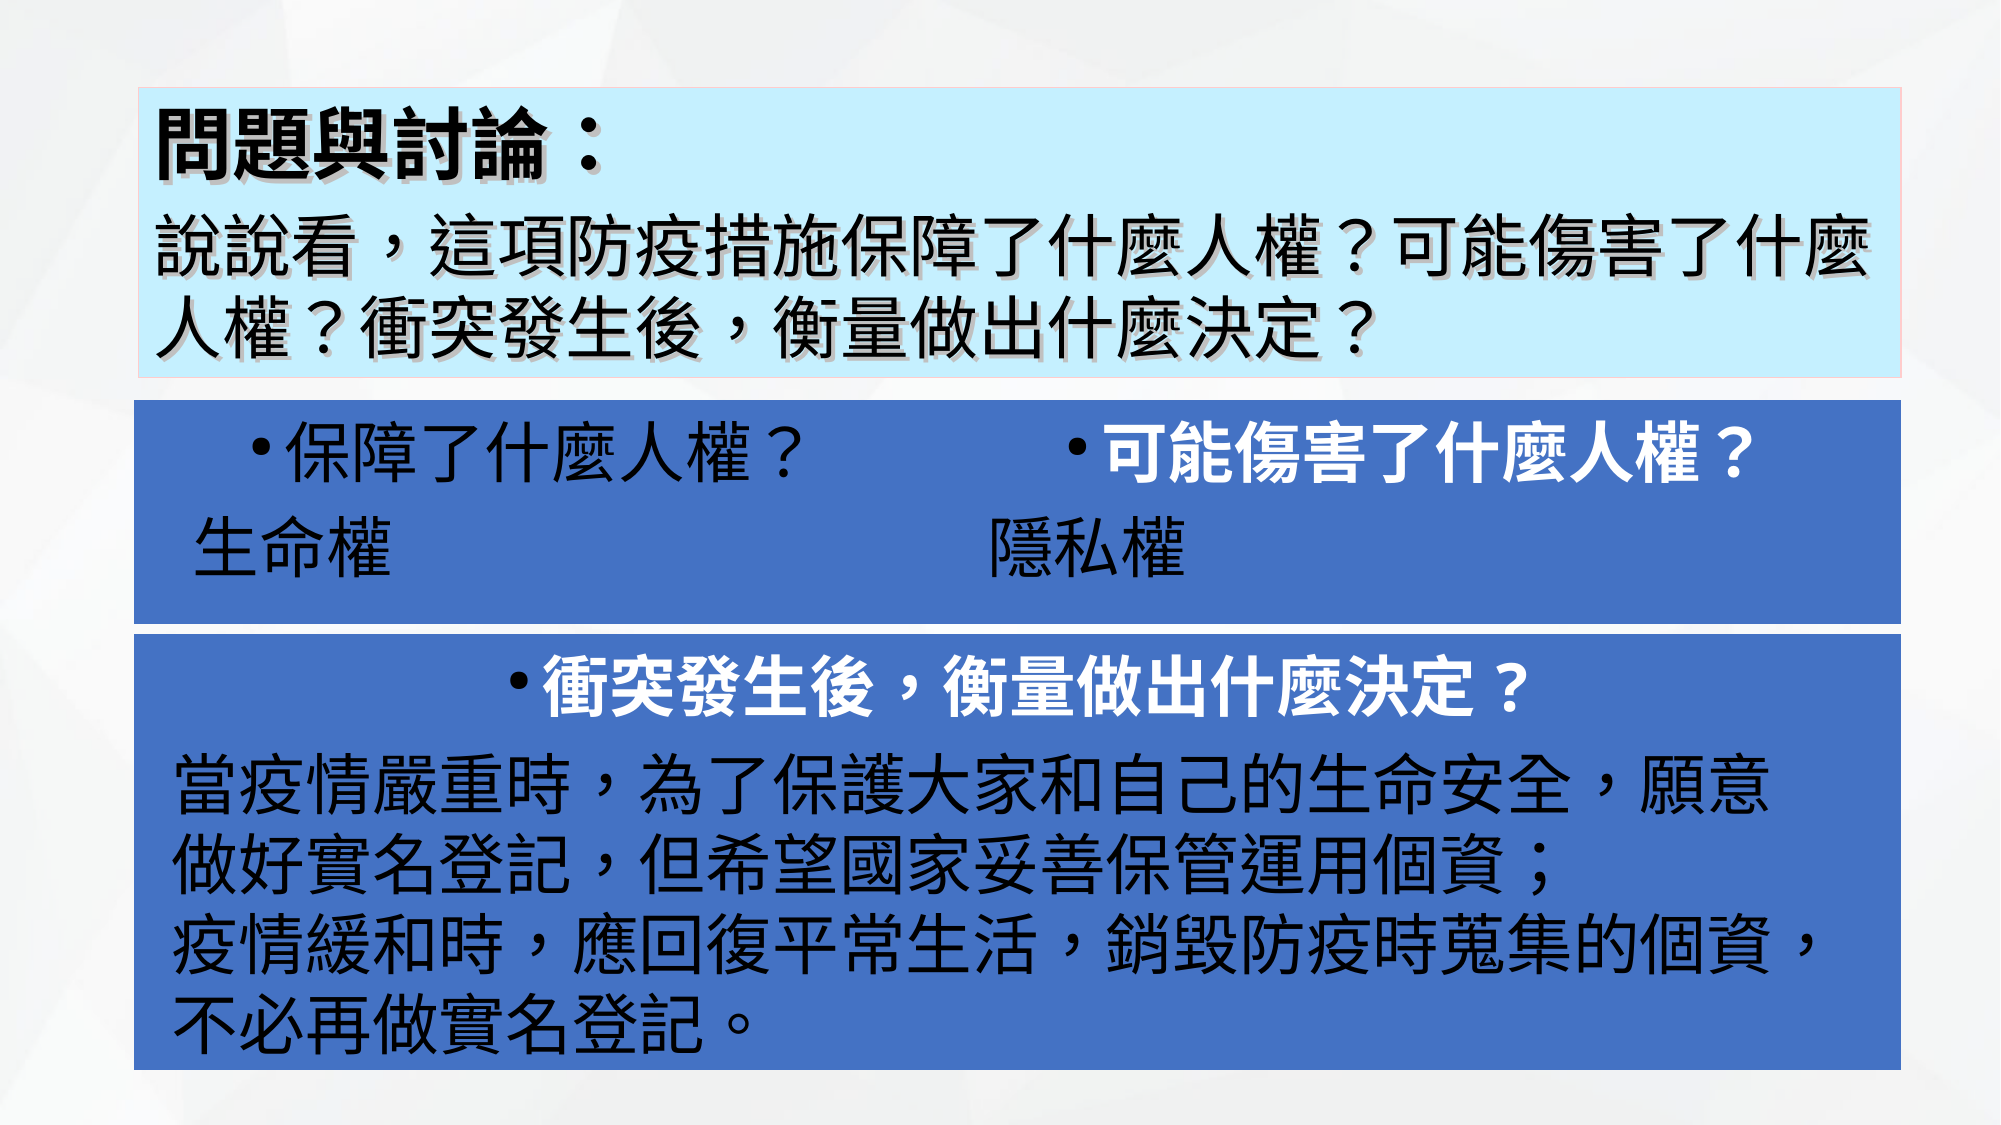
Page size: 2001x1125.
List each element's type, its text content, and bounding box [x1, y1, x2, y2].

table_header 可能傷害了什麼人權？ [933, 400, 1901, 494]
table_cell [134, 494, 933, 624]
text_box 生命權 [177, 498, 885, 595]
text_box 問題與討論： 說說看，這項防疫措施保障了什麼人權？可能傷害了什麼人權？衝突發生後，衡量做出什麼決定？ [138, 87, 1901, 378]
text_box 當疫情嚴重時，為了保護大家和自己的生命安全，願意做好實名登記，但希望國家妥善保管運用個資； 疫情緩和時，應回復平常生活，銷毀防疫時蒐集的個資，不必再做實名登記。 [156, 735, 1852, 1074]
table_header 保障了什麼人權？ [134, 400, 933, 494]
table_cell [933, 494, 1901, 624]
text_box [277, 624, 1727, 634]
table_cell [134, 743, 156, 1070]
table_header 衝突發生後，衡量做出什麼決定? [134, 634, 1901, 743]
table_cell [1852, 743, 1901, 1070]
text_box 隱私權 [972, 498, 1852, 595]
